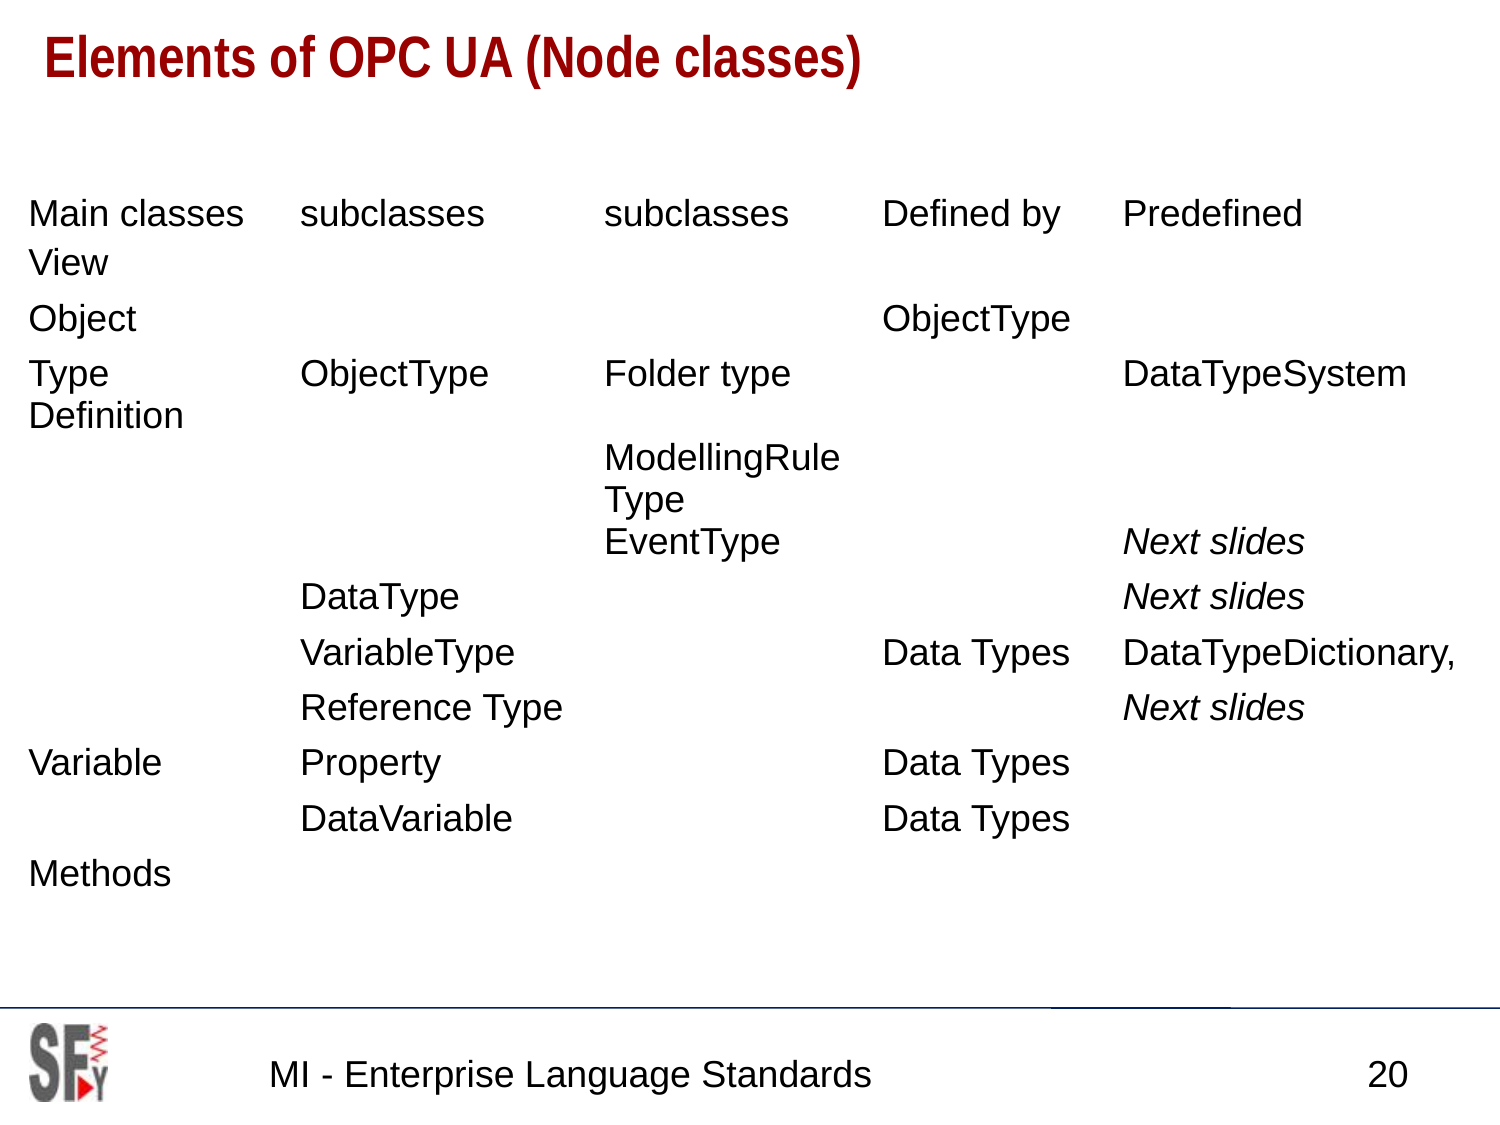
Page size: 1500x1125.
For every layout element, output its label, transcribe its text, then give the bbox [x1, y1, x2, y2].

picture [29, 1023, 108, 1102]
table_cell Variable [13, 742, 285, 797]
table_cell [285, 297, 589, 352]
table_cell [1108, 297, 1483, 352]
table_cell [285, 242, 589, 297]
table_cell DataType [285, 576, 589, 631]
table_cell Data Types [867, 631, 1108, 686]
table_cell [1108, 742, 1483, 797]
table_cell Data Types [867, 742, 1108, 797]
table_cell [867, 686, 1108, 742]
table_cell [589, 297, 867, 352]
table_cell [867, 352, 1108, 436]
footer MI - Enterprise Language Standards [253, 1034, 1336, 1103]
table_cell ObjectType [285, 352, 589, 436]
table_cell EventType [589, 520, 867, 576]
table_cell Reference Type [285, 686, 589, 742]
title Elements of OPC UA (Node classes) [29, 12, 1471, 138]
table_cell Next slides [1108, 576, 1483, 631]
table_cell View [13, 242, 285, 297]
table_cell [1108, 242, 1483, 297]
table_cell [13, 576, 285, 631]
table_cell [589, 852, 867, 908]
table_cell [13, 797, 285, 852]
table_cell Data Types [867, 797, 1108, 852]
table_cell [867, 520, 1108, 576]
table_cell ModellingRule Type [589, 436, 867, 520]
table_cell Folder type [589, 352, 867, 436]
table_cell [867, 436, 1108, 520]
table_cell [589, 797, 867, 852]
table_cell [867, 242, 1108, 297]
table_cell [1108, 436, 1483, 520]
table_header subclasses [285, 185, 589, 242]
table_cell [285, 436, 589, 520]
table_cell DataVariable [285, 797, 589, 852]
table_cell VariableType [285, 631, 589, 686]
table_cell [285, 852, 589, 908]
table_cell [13, 436, 285, 520]
table_cell Methods [13, 852, 285, 908]
table_header subclasses [589, 185, 867, 242]
table_cell ObjectType [867, 297, 1108, 352]
table_cell [867, 852, 1108, 908]
table_header Predefined [1108, 185, 1483, 242]
table_cell [13, 631, 285, 686]
table_cell Next slides [1108, 520, 1483, 576]
table_cell [1108, 852, 1483, 908]
slide_number <numéro> [1352, 1034, 1490, 1103]
table_cell [13, 686, 285, 742]
table_cell [285, 520, 589, 576]
table_header Defined by [867, 185, 1108, 242]
table_cell [1108, 797, 1483, 852]
table_cell [589, 686, 867, 742]
table_cell [589, 742, 867, 797]
table_cell Object [13, 297, 285, 352]
table_cell [589, 631, 867, 686]
table_cell Property [285, 742, 589, 797]
table_cell [589, 576, 867, 631]
table_cell Next slides [1108, 686, 1483, 742]
table_cell Type Definition [13, 352, 285, 436]
table_cell DataTypeDictionary, [1108, 631, 1483, 686]
table_header Main classes [13, 185, 285, 242]
table_cell [589, 242, 867, 297]
table_cell [13, 520, 285, 576]
table_cell DataTypeSystem [1108, 352, 1483, 436]
table_cell [867, 576, 1108, 631]
